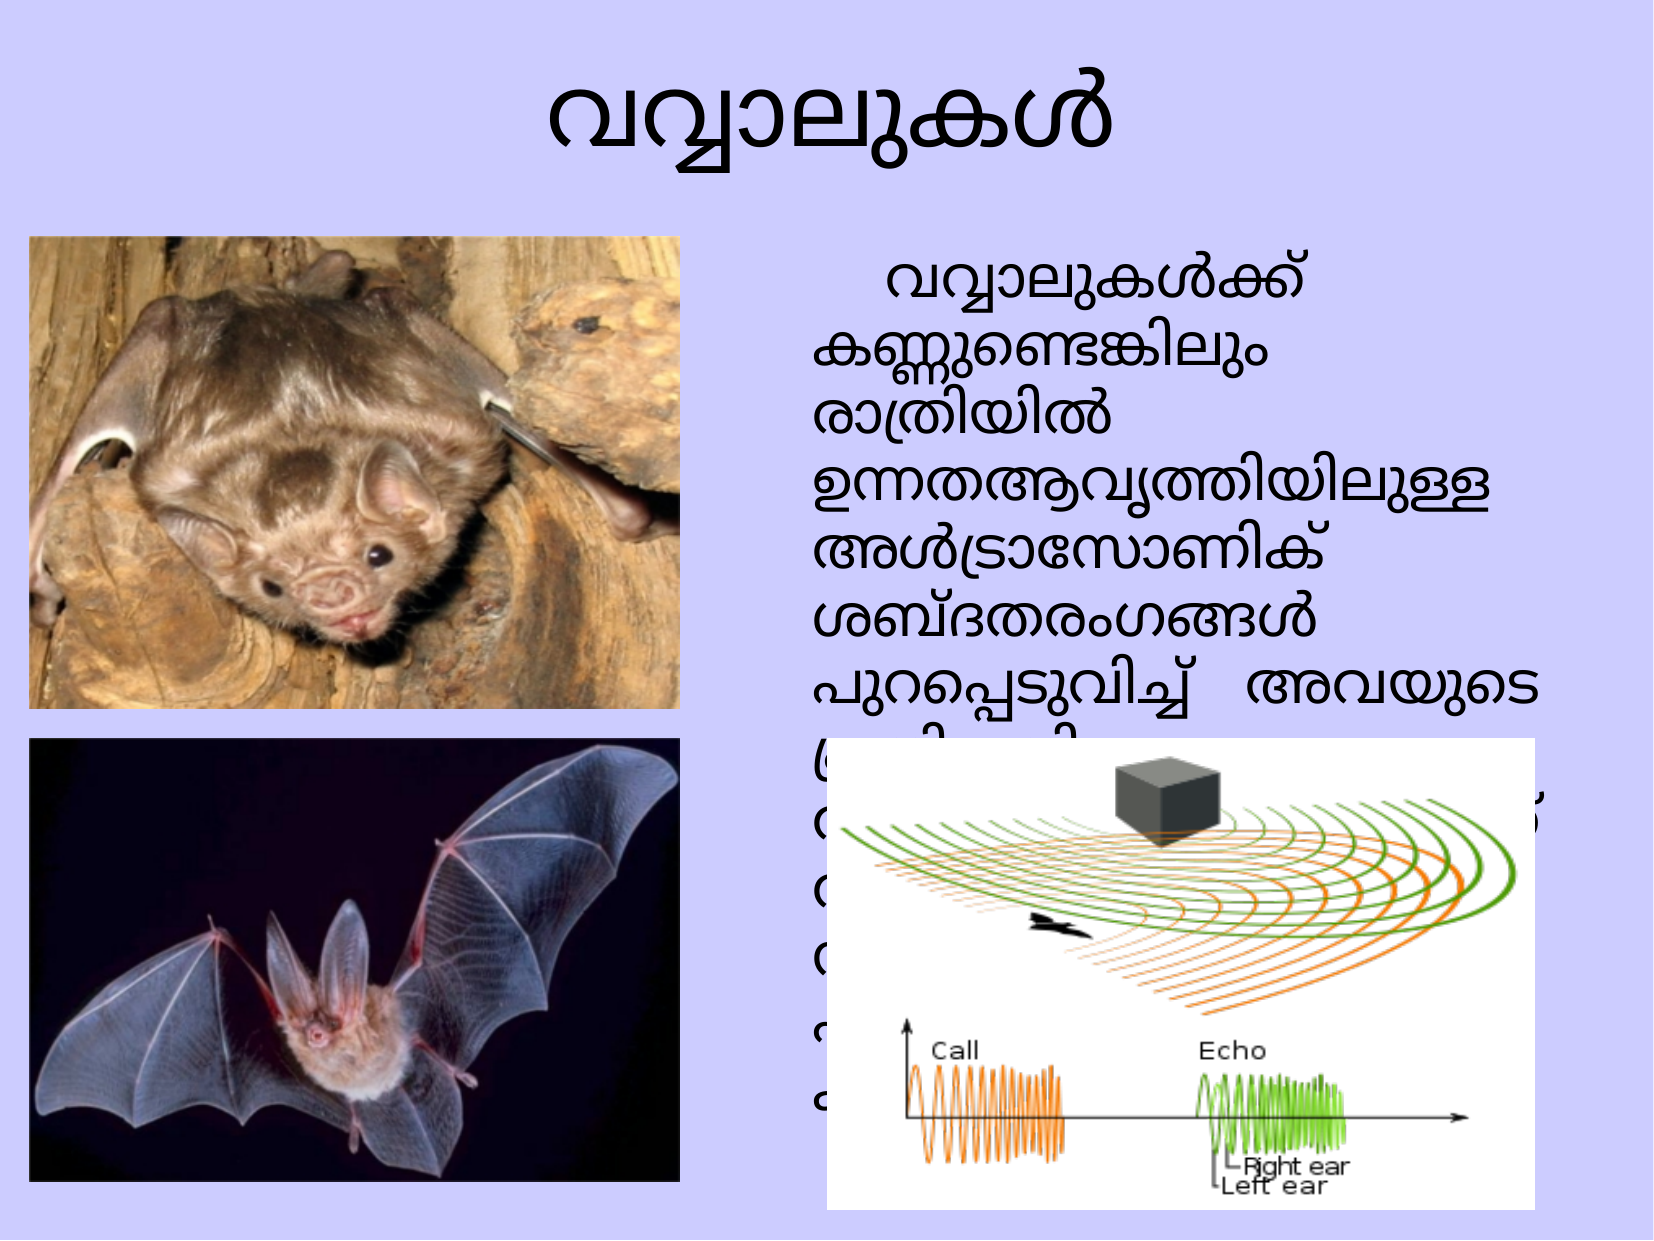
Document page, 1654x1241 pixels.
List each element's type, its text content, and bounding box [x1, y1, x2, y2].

text_box വവ്വാലുകള്‍ക്ക് കണ്ണുണ്ടെങ്കിലും രാത്രിയില്‍ ഉന്നതആവൃത്തിയിലുള്ള അള്‍ട്രാസോണിക് ശബ്ദതരംഗങ്ങള്‍ പുറപ്പെടുവിച്ച് അവയുടെ പ്രതിധ്വനി വിശകലനം ചെയ്ത് വസ്തുവിന്റെ സ്ഥാനം,അകലം,സ്വഭാവം എന്നിവ കൃത്യമായി ഗ്രഹിക്കുന്നു. [797, 236, 1622, 857]
picture [826, 738, 1536, 1210]
text_box വവ്വാലുകള്‍ [531, 46, 972, 178]
picture [29, 236, 680, 709]
picture [29, 738, 680, 1182]
